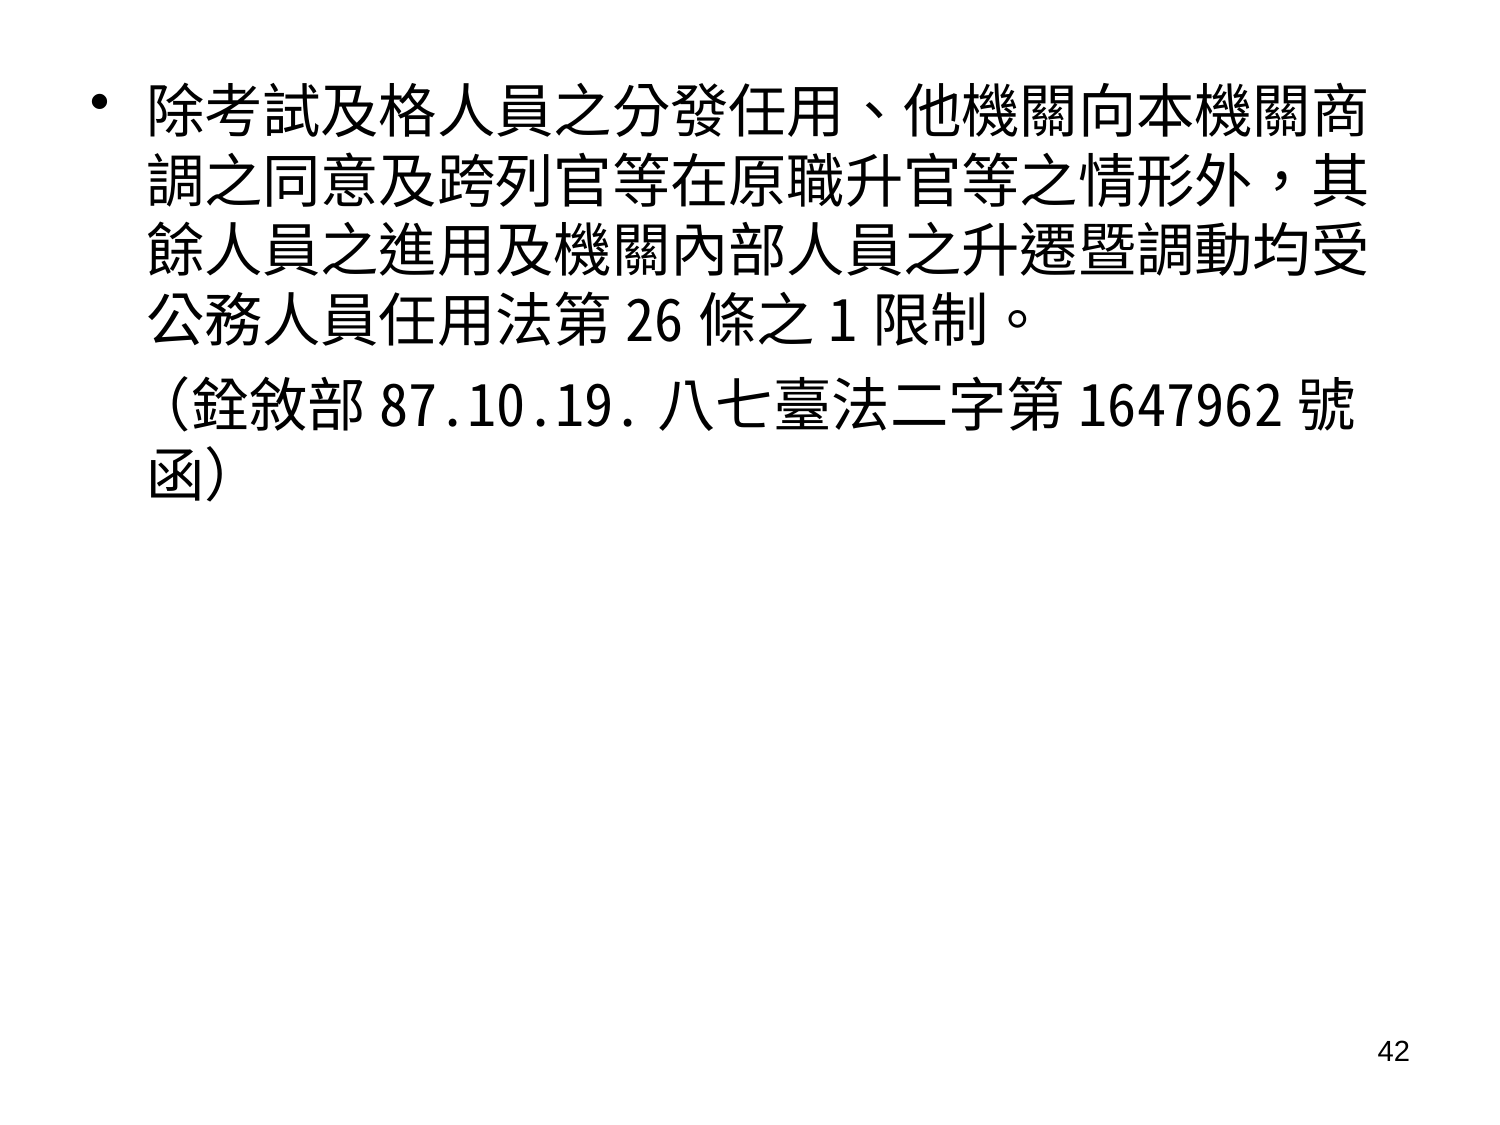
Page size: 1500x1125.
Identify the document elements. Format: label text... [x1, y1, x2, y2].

list 除考試及格人員之分發任用、他機關向本機關商調之同意及跨列官等在原職升官等之情形外，其餘人員之進用及機關內部人員之升遷暨調動均受公務人員任用法第26條之1限制。 （銓敘部87.10.19.八七臺法二字第1647962號函） [75, 66, 1426, 1005]
